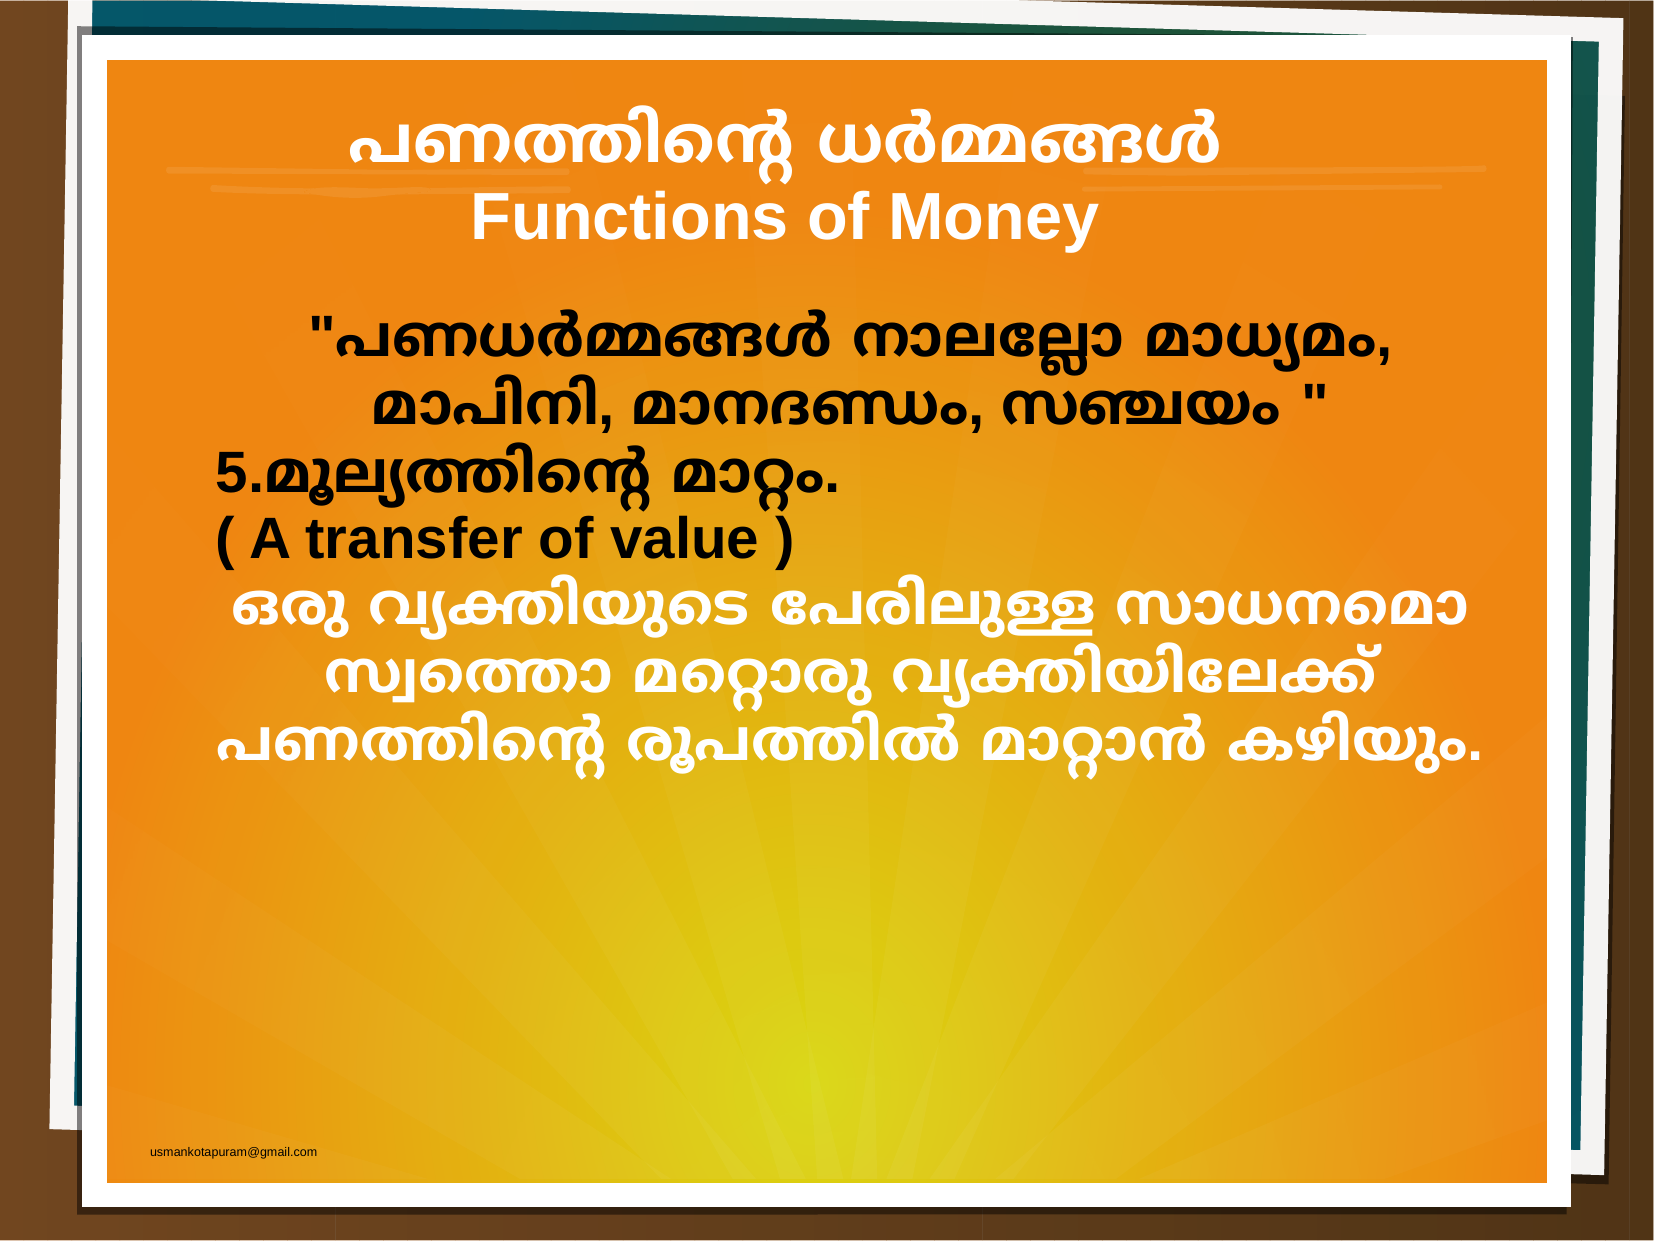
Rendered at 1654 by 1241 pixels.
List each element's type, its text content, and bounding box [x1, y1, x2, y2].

text_box "പണധർമ്മങ്ങൾ നാലല്ലോ മാധ്യമം, മാപിനി, മാനദണ്ഡം, സഞ്ചയം " 5.മൂല്യത്തിന്റെ മാറ്റം. ( A transfer of value ) ഒരു വ്യക്തിയുടെ പേരിലുള്ള സാധനമൊ സ്വത്തൊ മറ്റൊരു വ്യക്തിയിലേക്ക് പണത്തിന്റെ രൂപത്തിൽ മാറ്റാൻ കഴിയും. [200, 295, 1501, 785]
title പണത്തിന്റെ ധർമ്മങ്ങൾ Functions of Money [129, 78, 1441, 276]
